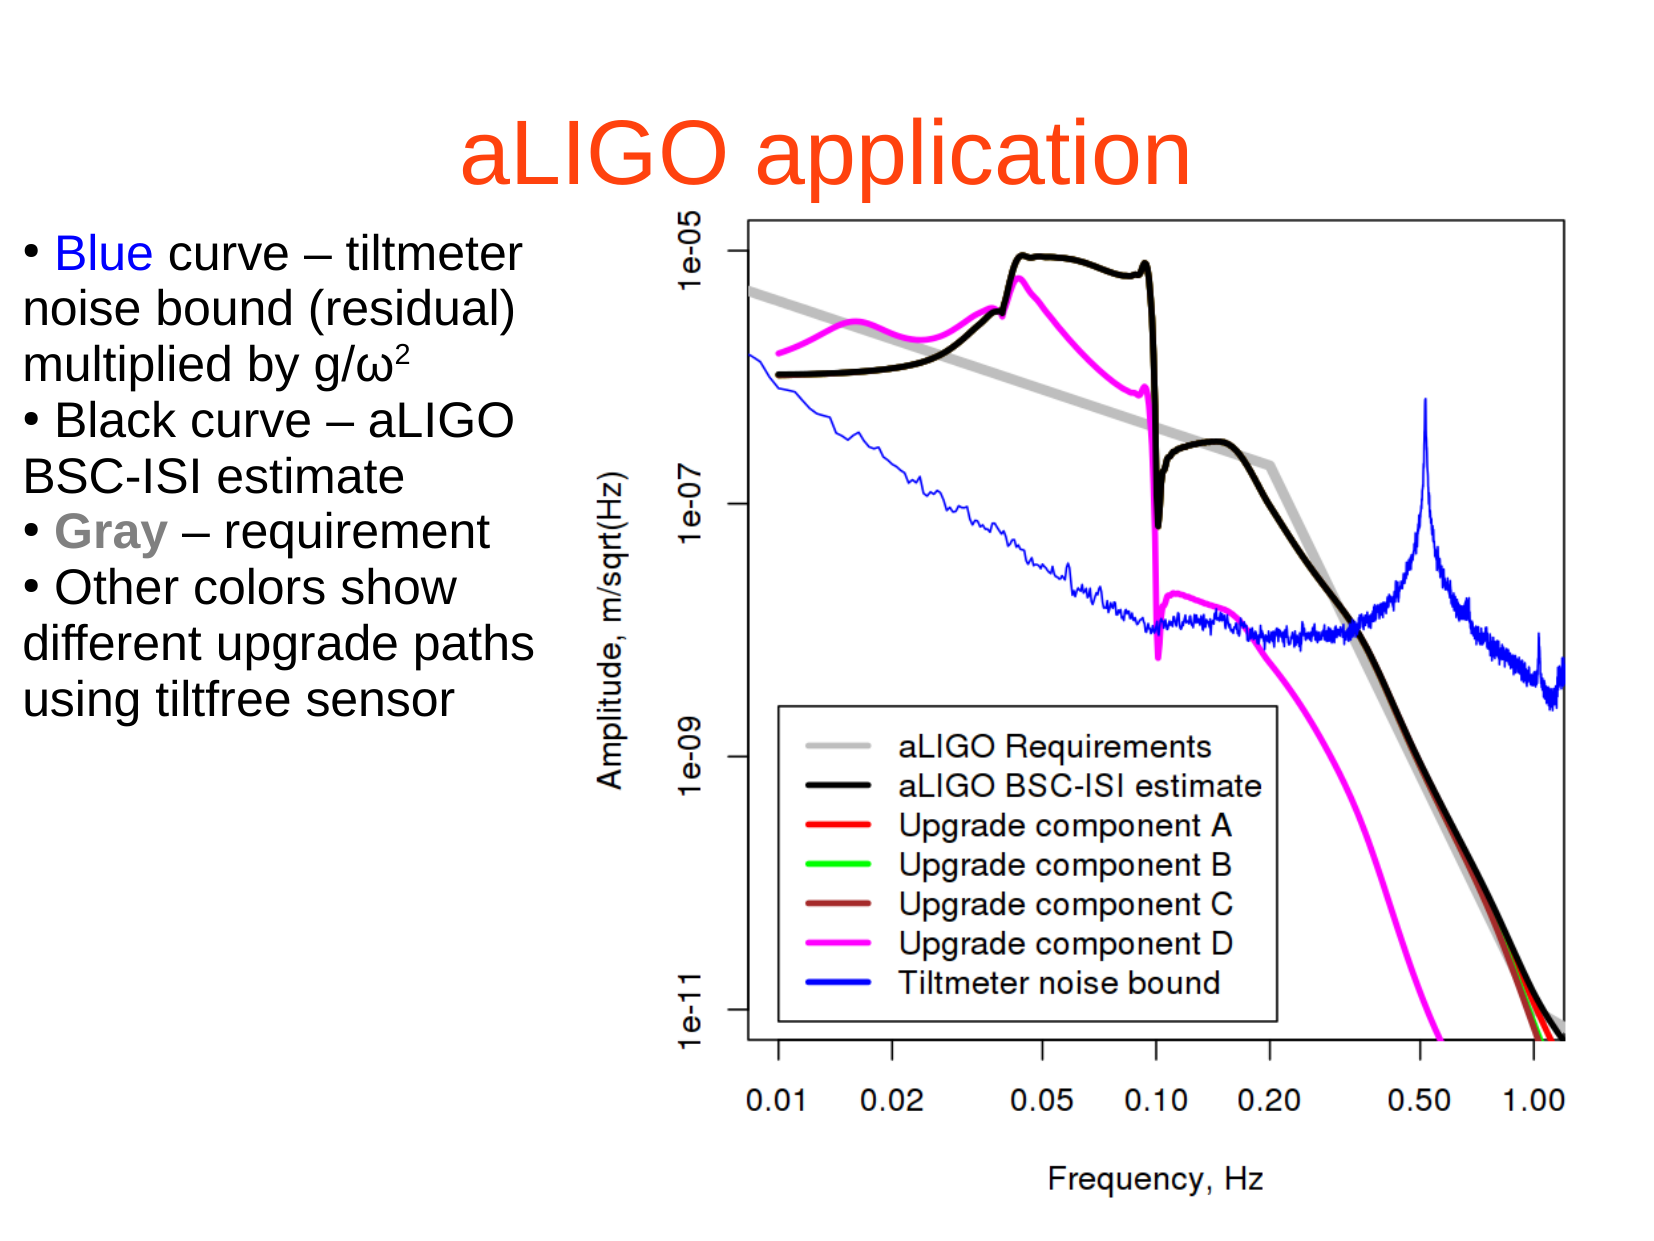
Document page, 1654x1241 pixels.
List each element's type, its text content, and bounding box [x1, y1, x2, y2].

title aLIGO application [82, 49, 1571, 257]
picture [585, 59, 1648, 1241]
text_box Blue curve – tiltmeter noise bound (residual) multiplied by g/ω2 Black curve – aLIGO BSC-ISI estimate Gray – requirement Other colors show different upgrade paths using tiltfree sensor [7, 217, 661, 737]
